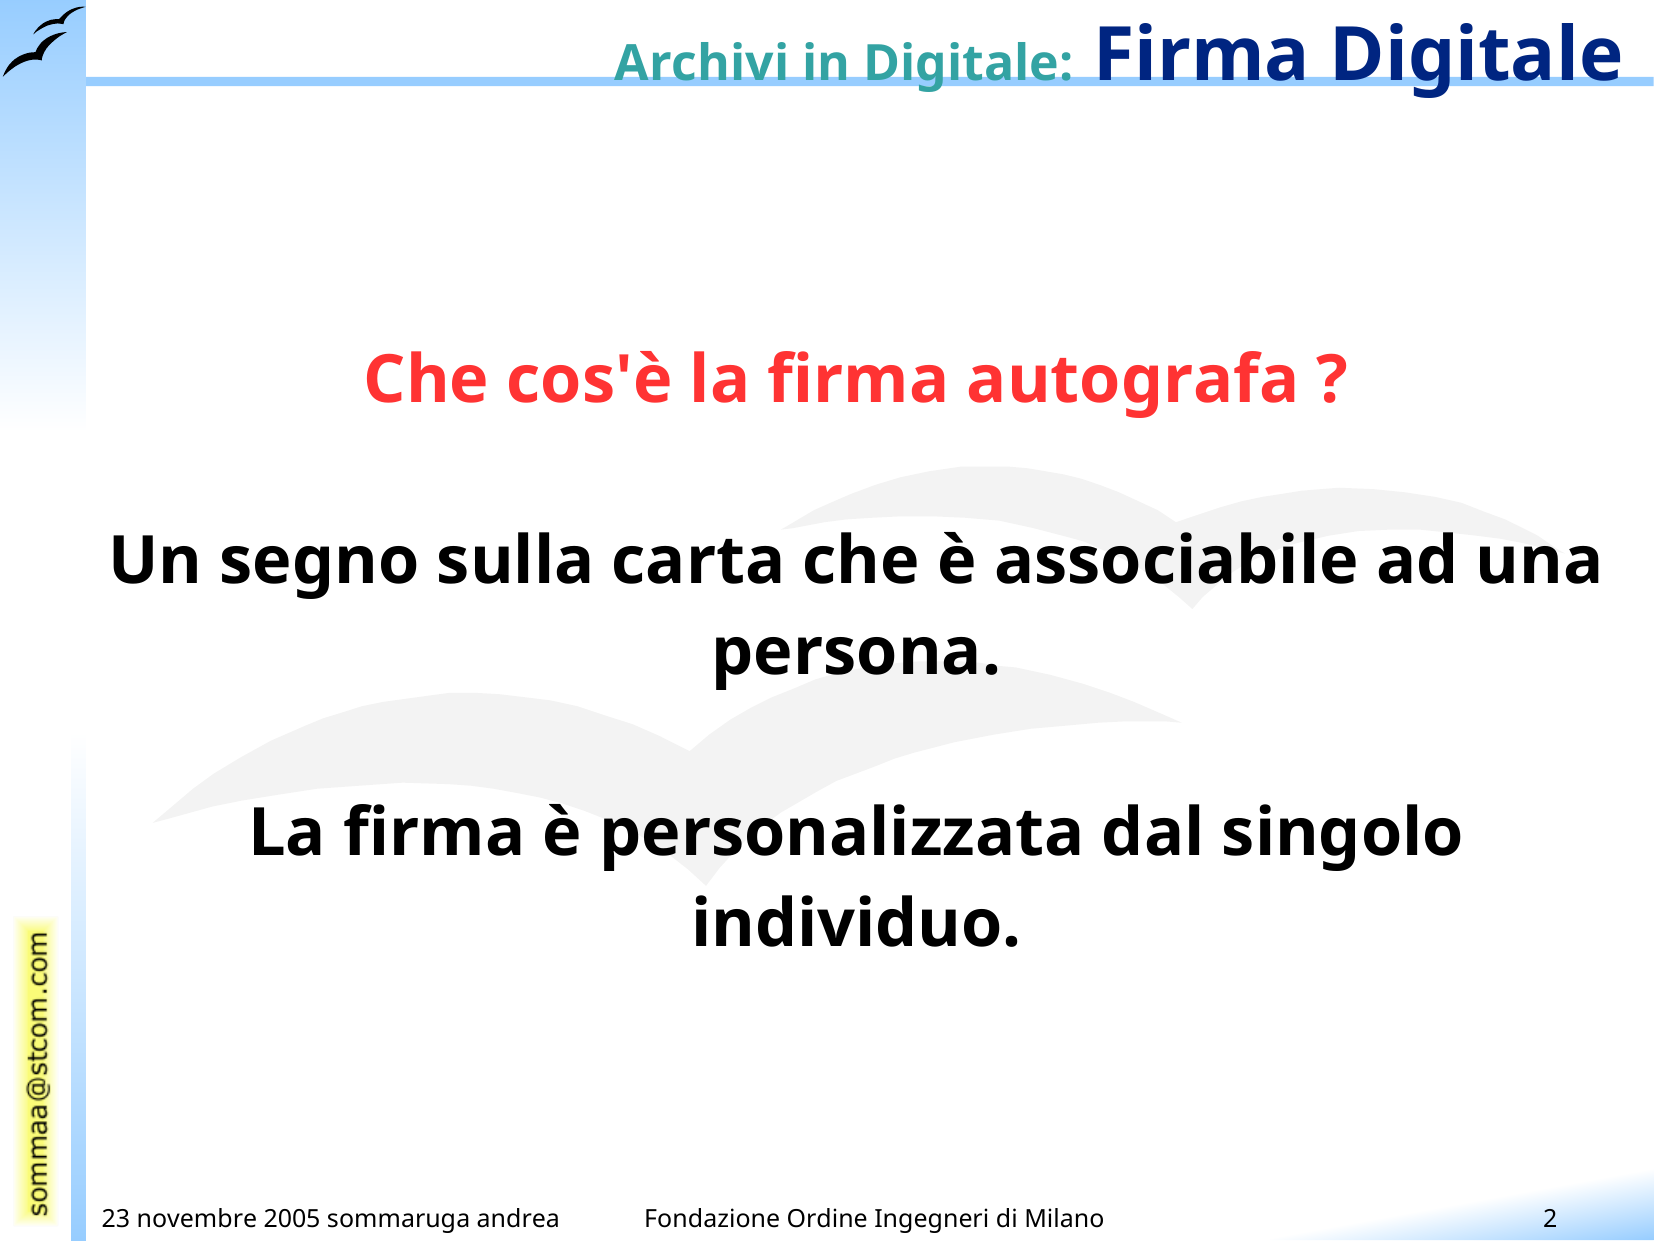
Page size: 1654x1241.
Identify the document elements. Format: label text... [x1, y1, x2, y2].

picture [12, 915, 60, 1228]
title Archivi in Digitale: Firma Digitale [85, 0, 1654, 104]
subtitle Che cos'è la firma autografa ? Un segno sulla carta che è associabile ad una persona. La firma è personalizzata dal singolo individuo. [85, 134, 1628, 1163]
